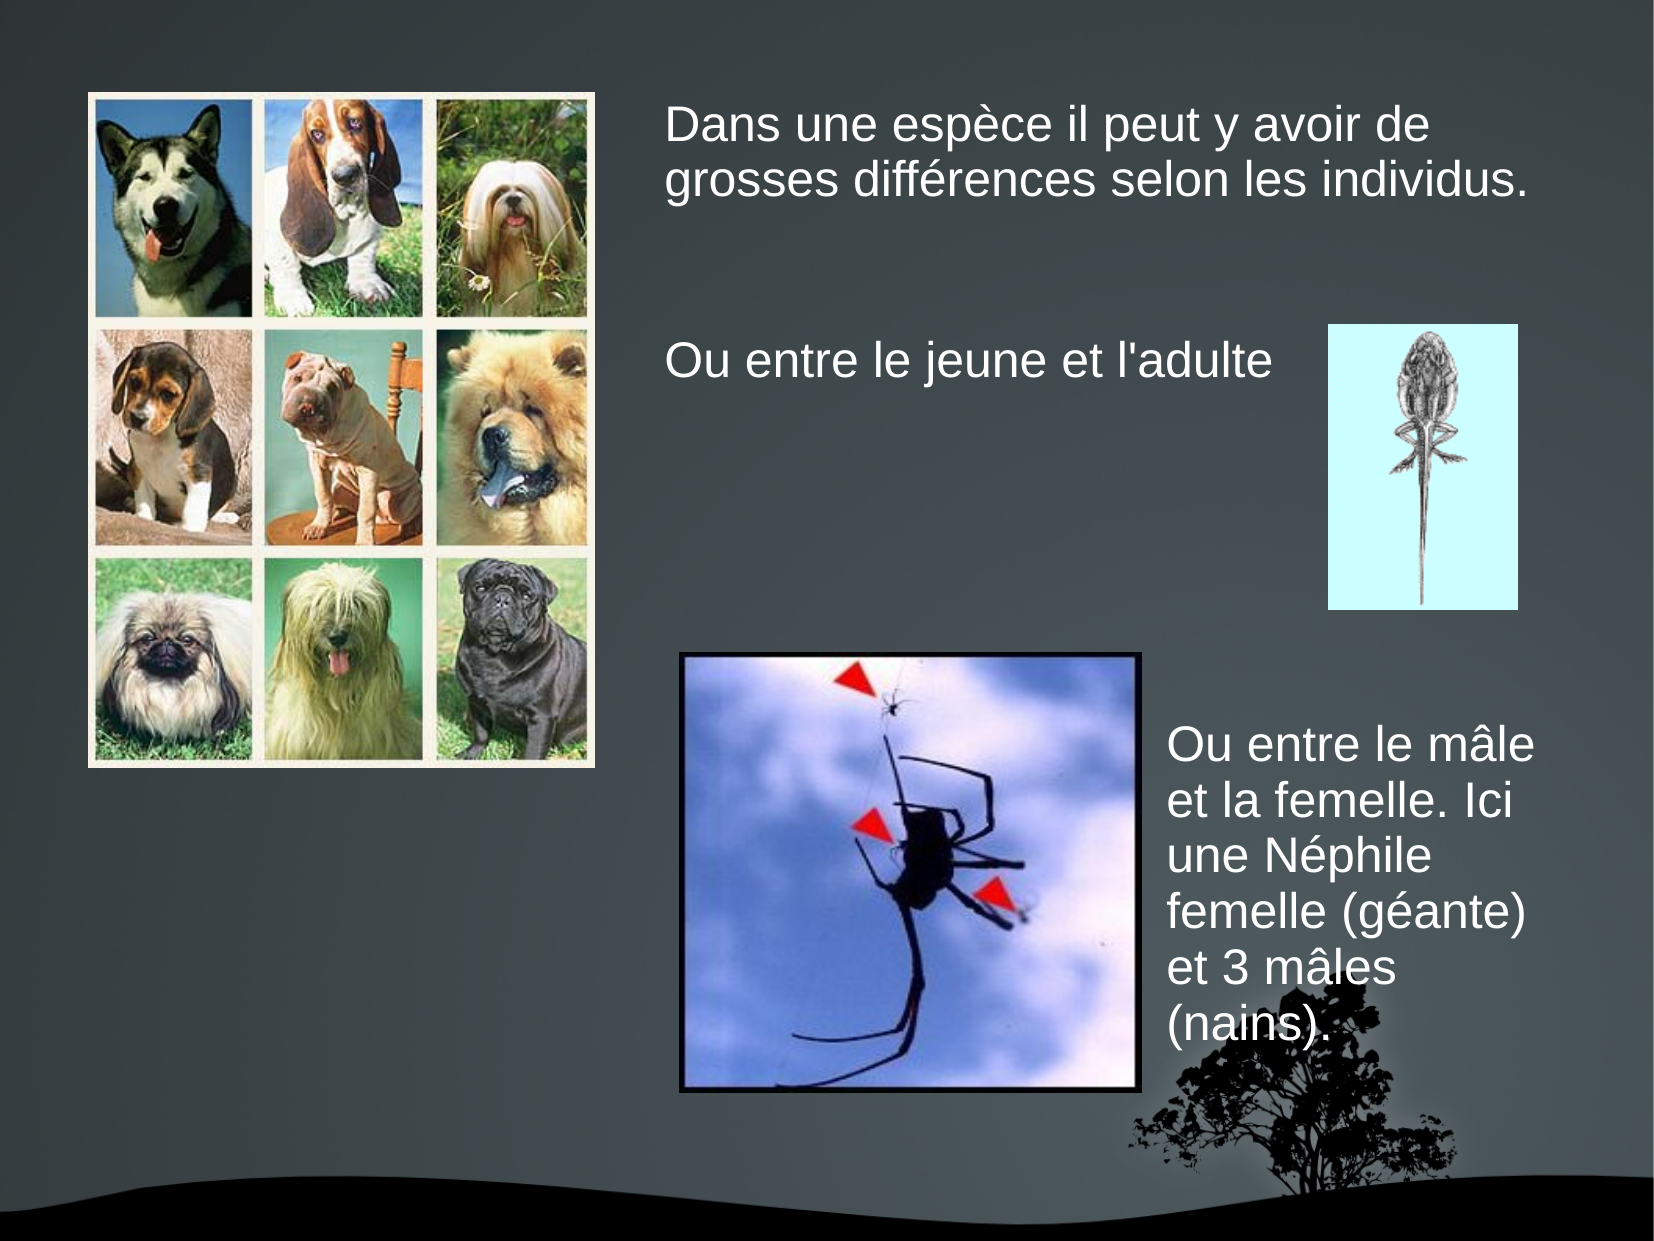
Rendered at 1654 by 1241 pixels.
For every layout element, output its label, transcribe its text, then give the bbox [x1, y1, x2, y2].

text_box Dans une espèce il peut y avoir de grosses différences selon les individus. [649, 88, 1595, 215]
picture [0, 0, 1654, 1241]
text_box Ou entre le jeune et l'adulte [649, 324, 1359, 396]
text_box Ou entre le mâle et la femelle. Ici une Néphile femelle (géante) et 3 mâles (nains). [1151, 708, 1565, 1123]
